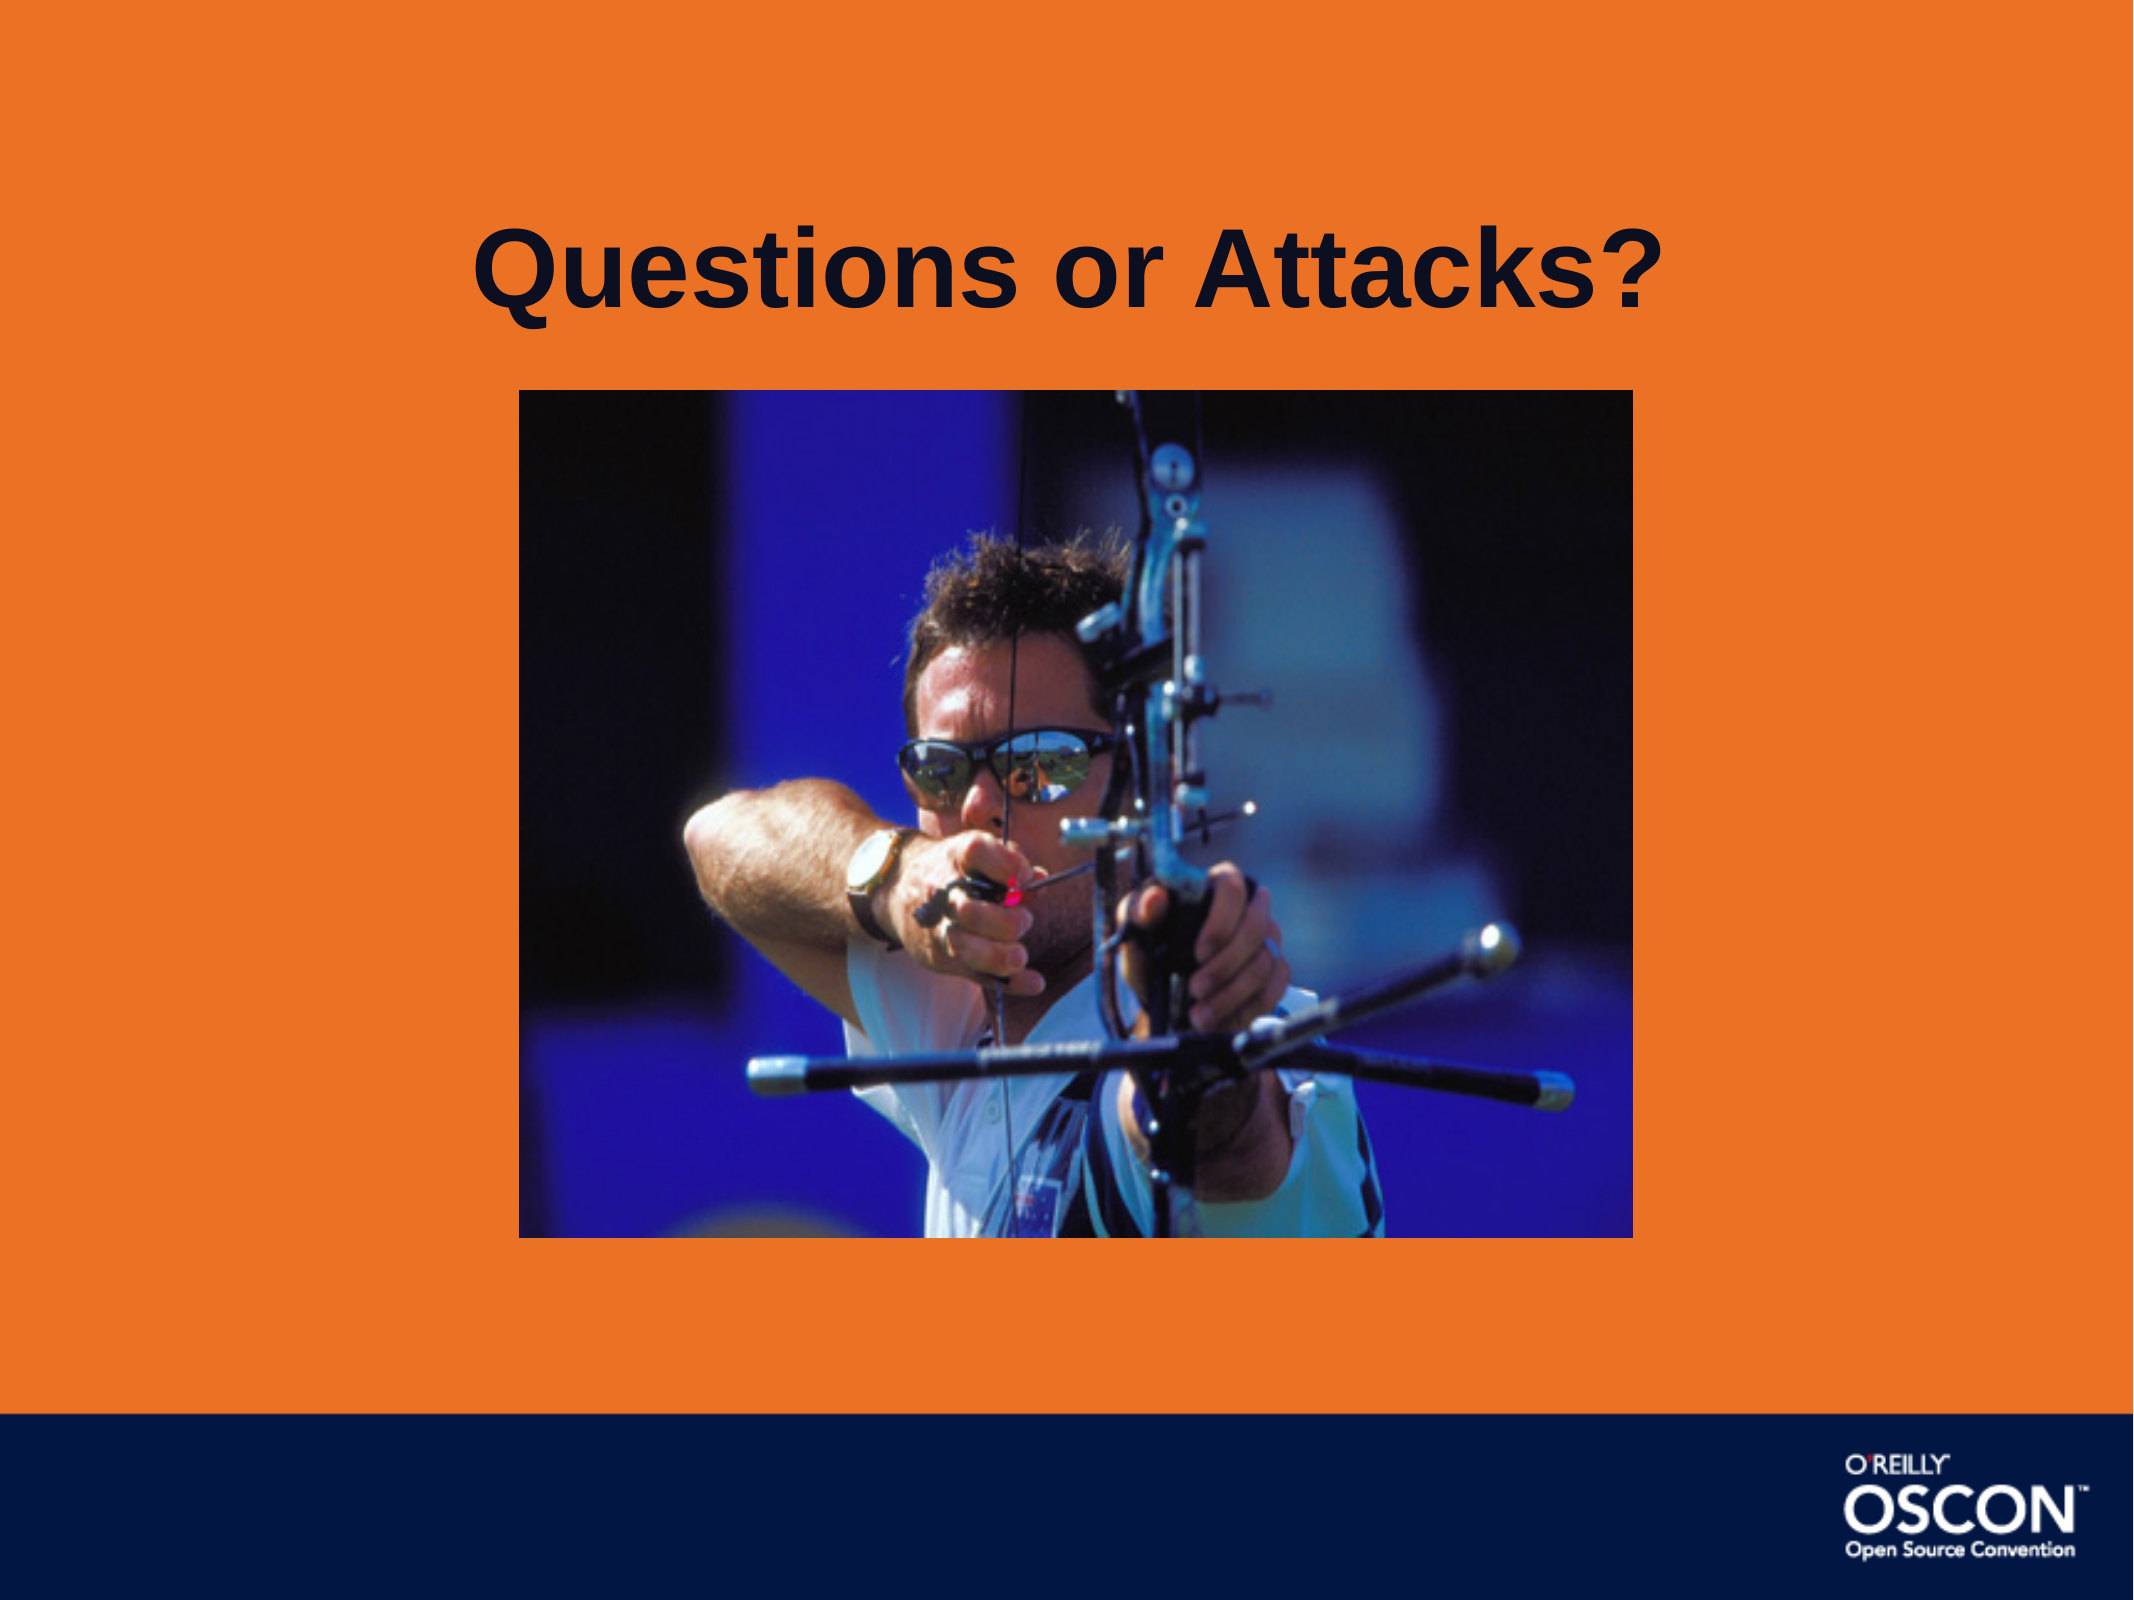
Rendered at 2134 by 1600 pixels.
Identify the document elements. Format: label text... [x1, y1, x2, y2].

subtitle Questions or Attacks? [45, 15, 2094, 1406]
picture [0, 0, 2134, 1600]
